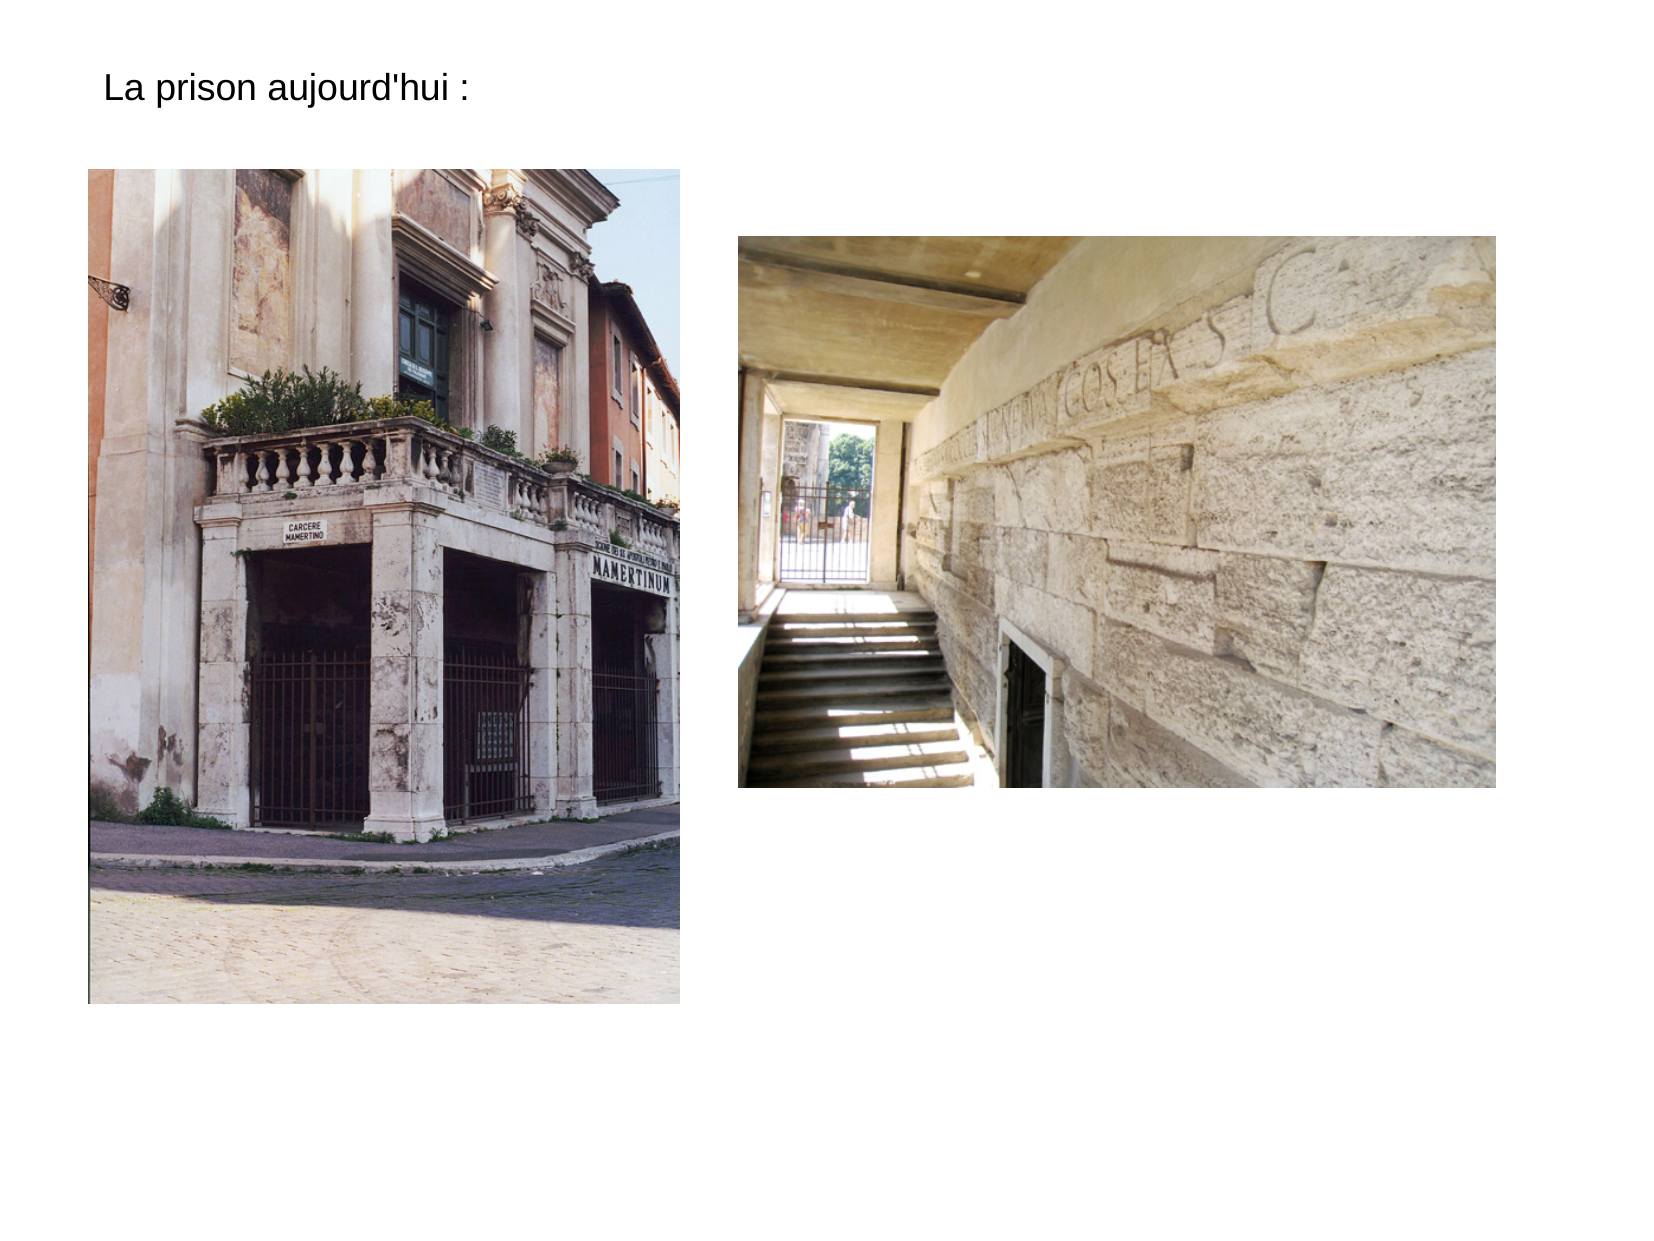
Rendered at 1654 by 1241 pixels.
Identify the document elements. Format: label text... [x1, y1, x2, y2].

picture [88, 169, 680, 1004]
text_box La prison aujourd'hui : [88, 59, 1300, 116]
picture [738, 236, 1496, 788]
